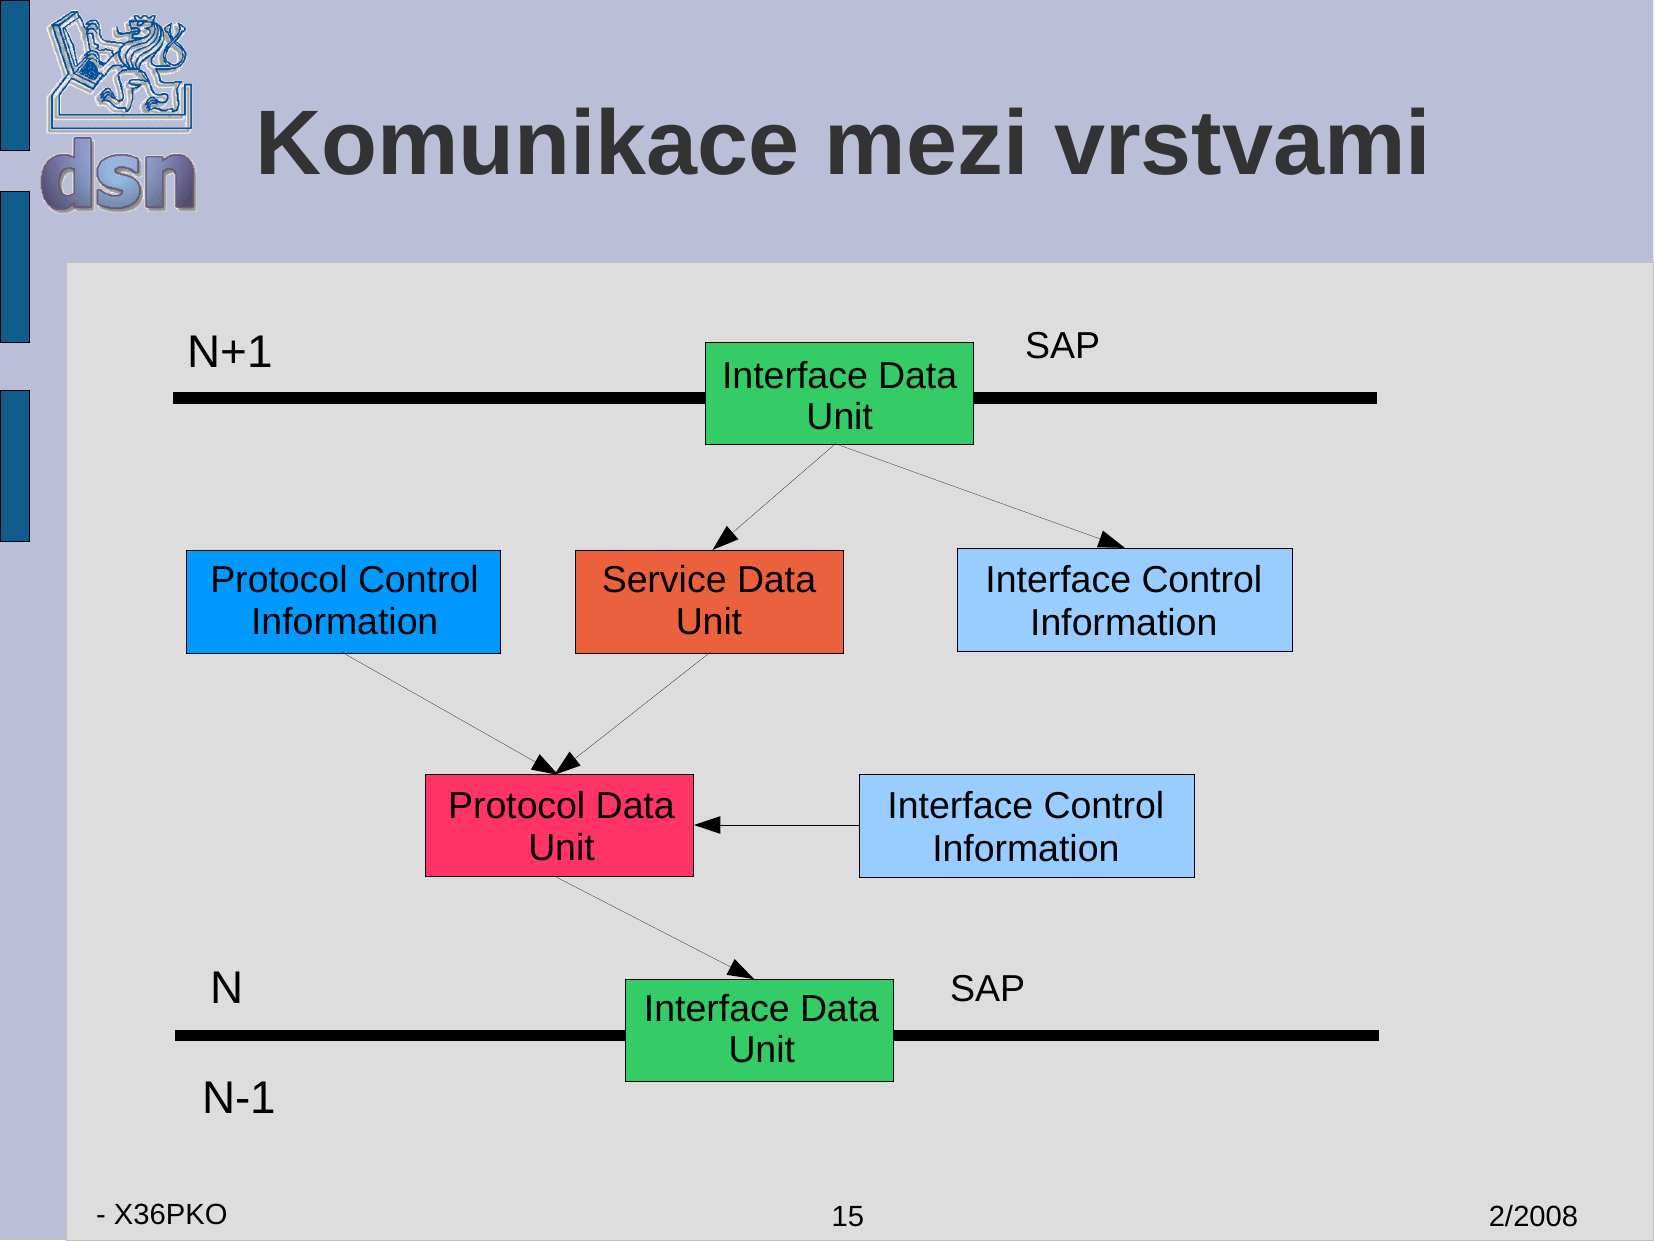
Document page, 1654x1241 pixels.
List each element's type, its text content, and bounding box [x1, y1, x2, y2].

text_box [859, 774, 1195, 878]
text_box Protocol Control Information [191, 551, 498, 651]
text_box Service Data Unit [576, 551, 842, 651]
text_box N-1 [187, 1064, 291, 1131]
text_box Interface Control Information [970, 551, 1277, 651]
text_box [425, 774, 694, 877]
text_box N [195, 954, 259, 1021]
text_box Interface Data Unit [707, 346, 973, 446]
text_box Interface Control Information [872, 777, 1180, 877]
text_box SAP [1010, 316, 1116, 374]
text_box [705, 342, 974, 445]
text_box Protocol Data Unit [429, 777, 695, 877]
title Komunikace mezi vrstvami [210, 39, 1478, 247]
text_box [186, 550, 501, 654]
picture [10, 10, 223, 230]
text_box N+1 [173, 318, 288, 385]
text_box Interface Data Unit [629, 979, 895, 1079]
text_box [575, 550, 844, 654]
text_box [957, 548, 1293, 652]
text_box SAP [935, 960, 1041, 1018]
text_box [625, 979, 894, 1082]
